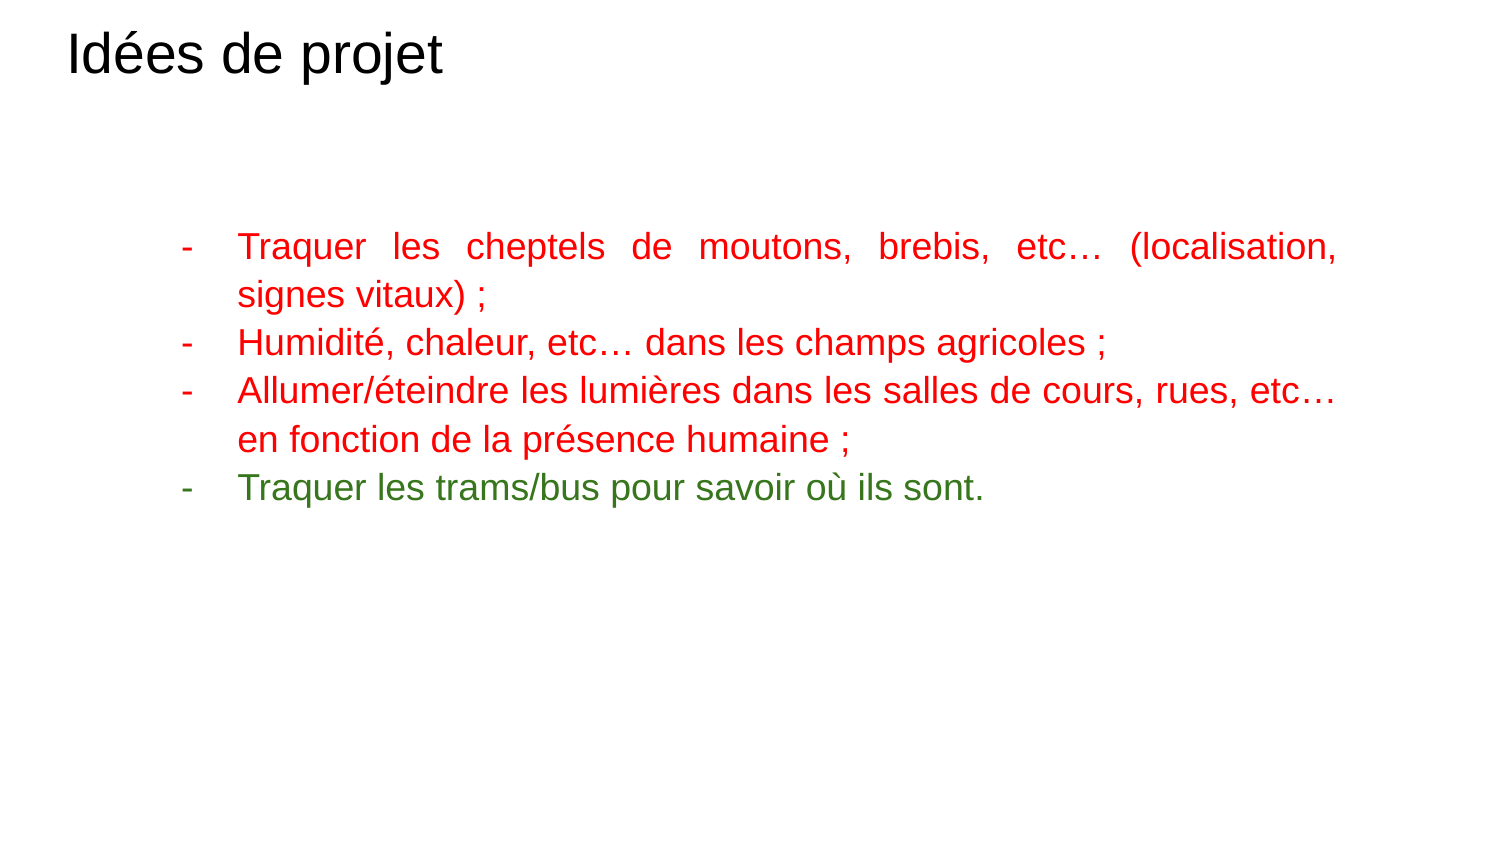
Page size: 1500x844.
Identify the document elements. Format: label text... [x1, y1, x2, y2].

list Traquer les cheptels de moutons, brebis, etc… (localisation, signes vitaux) ; Humidité, chaleur, etc… dans les champs agricoles ; Allumer/éteindre les lumières dans les salles de cours, rues, etc… en fonction de la présence humaine ; Traquer les trams/bus pour savoir où ils sont. [147, 203, 1353, 682]
title Idées de projet [51, 6, 1449, 101]
